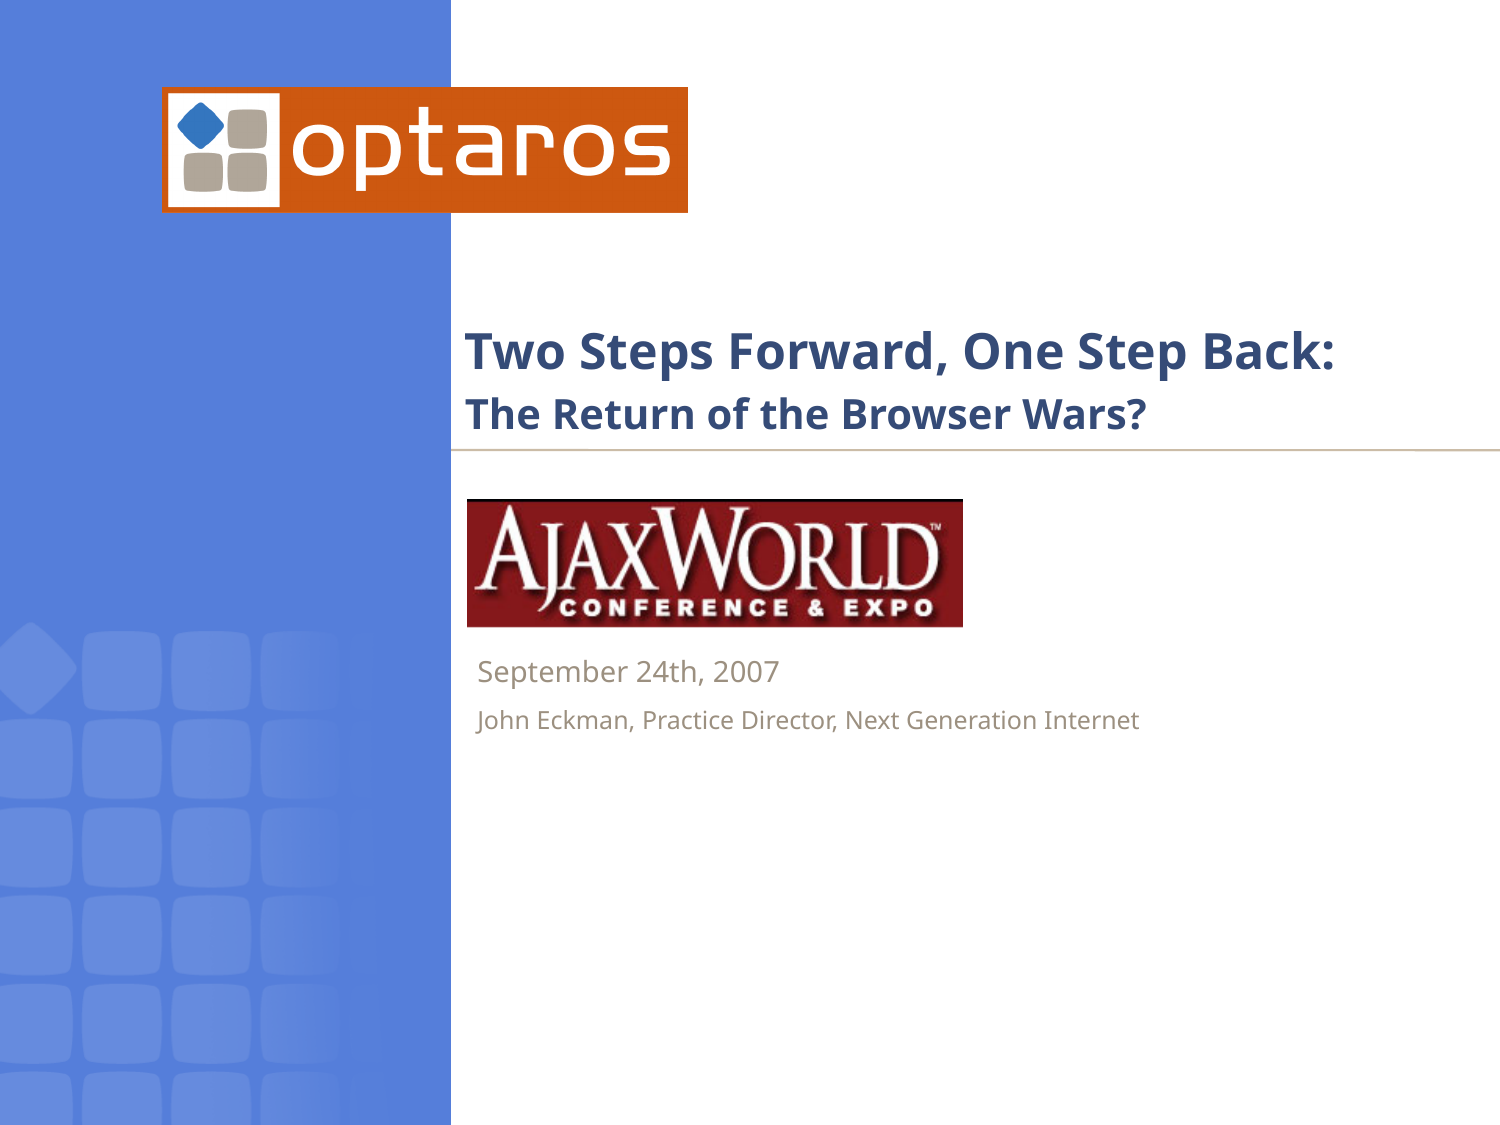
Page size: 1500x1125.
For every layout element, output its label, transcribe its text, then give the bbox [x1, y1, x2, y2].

picture [467, 499, 963, 629]
subtitle September 24th, 2007 John Eckman, Practice Director, Next Generation Internet [387, 587, 1351, 753]
title Two Steps Forward, One Step Back: The Return of the Browser Wars? [450, 299, 1500, 451]
picture [0, 0, 688, 1125]
